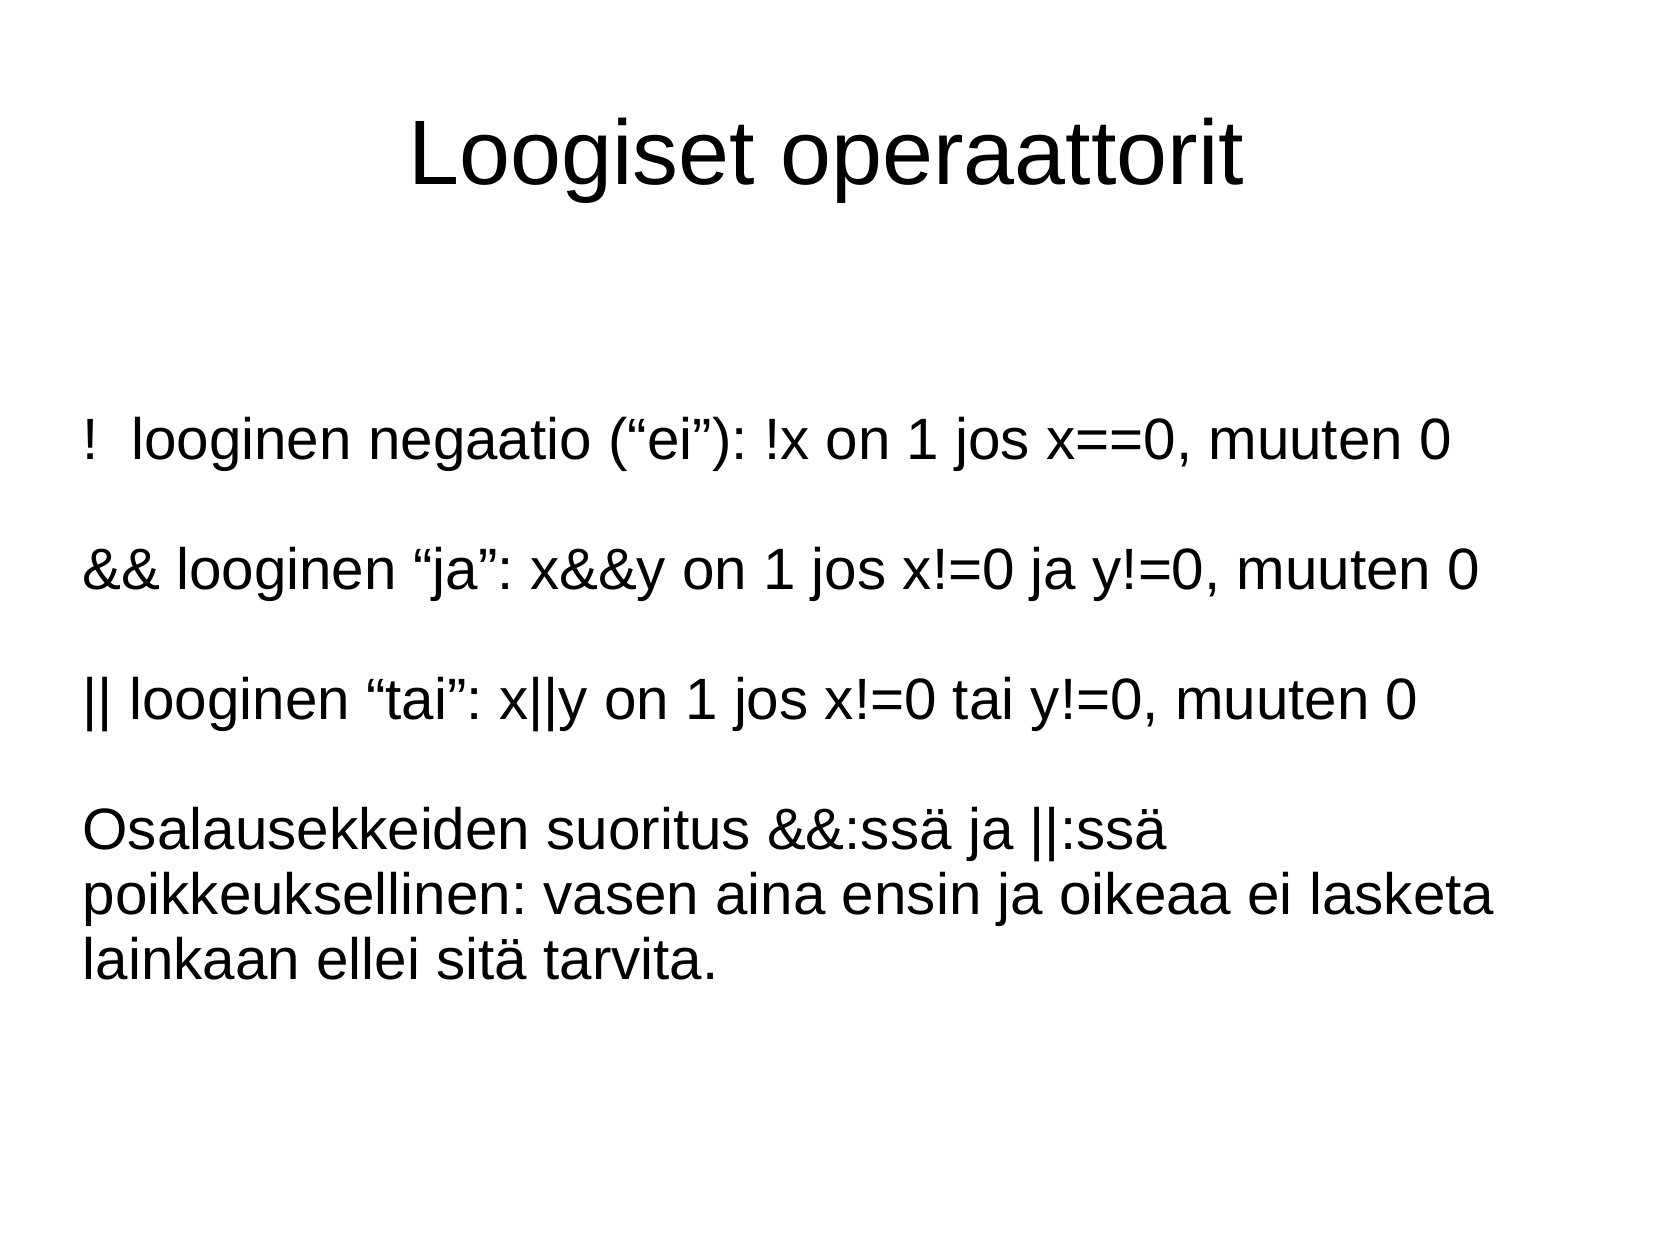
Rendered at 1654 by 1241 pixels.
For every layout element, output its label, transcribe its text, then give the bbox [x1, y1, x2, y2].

subtitle ! looginen negaatio (“ei”): !x on 1 jos x==0, muuten 0 && looginen “ja”: x&&y on 1 jos x!=0 ja y!=0, muuten 0 || looginen “tai”: x||y on 1 jos x!=0 tai y!=0, muuten 0 Osalausekkeiden suoritus &&:ssä ja ||:ssä poikkeuksellinen: vasen aina ensin ja oikeaa ei lasketa lainkaan ellei sitä tarvita. [82, 297, 1571, 1102]
title Loogiset operaattorit [82, 56, 1571, 250]
